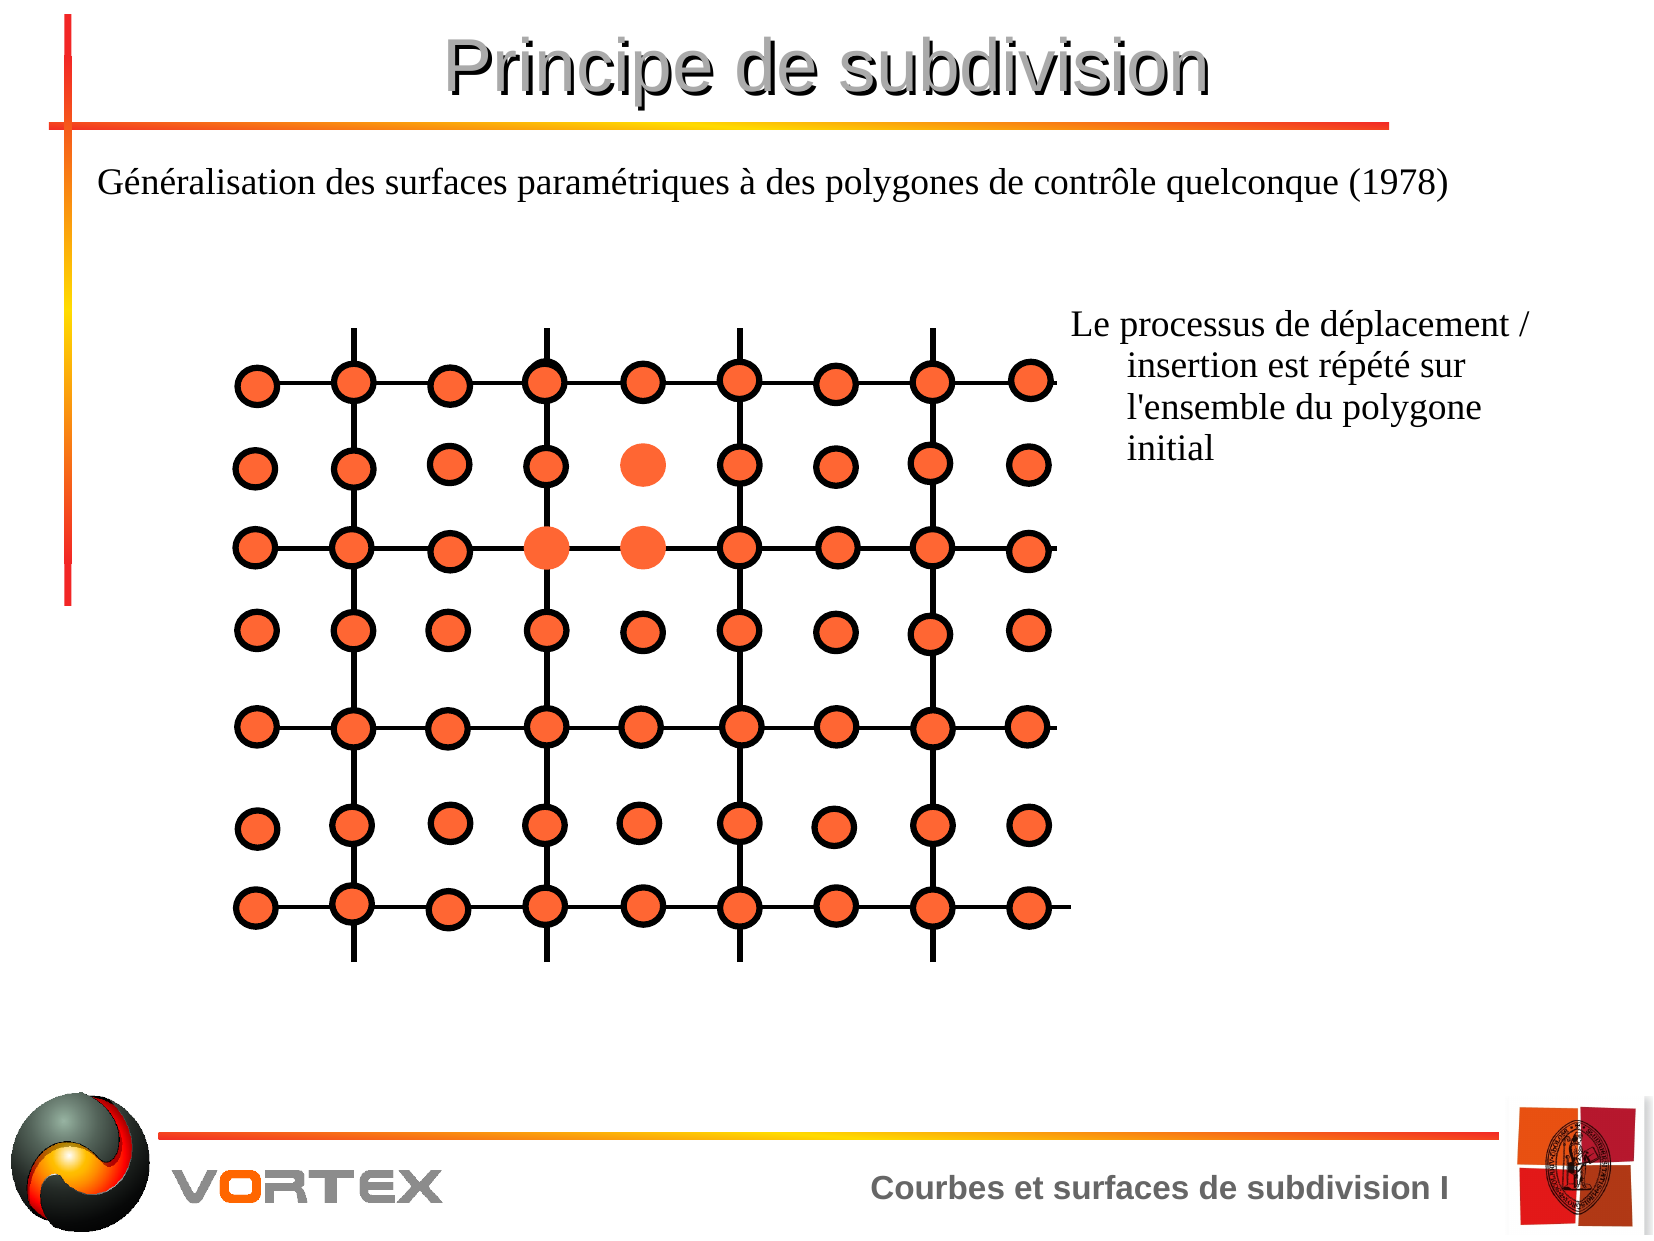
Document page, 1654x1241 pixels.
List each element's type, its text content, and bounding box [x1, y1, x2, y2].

text_box [428, 710, 468, 748]
text_box [623, 529, 663, 567]
text_box [1009, 889, 1049, 927]
picture [1505, 1096, 1653, 1235]
text_box [910, 615, 951, 654]
text_box [430, 804, 471, 843]
text_box [719, 528, 760, 567]
text_box [524, 361, 565, 402]
text_box [331, 529, 372, 567]
text_box [619, 804, 660, 843]
text_box [235, 529, 276, 567]
text_box [818, 529, 858, 567]
text_box [430, 533, 471, 571]
text_box [623, 363, 663, 402]
text_box [333, 450, 374, 488]
text_box [816, 887, 857, 925]
text_box [237, 611, 277, 650]
text_box [526, 708, 567, 746]
text_box [1011, 361, 1051, 400]
text_box [912, 363, 953, 402]
text_box [722, 707, 762, 746]
text_box [621, 708, 661, 746]
text_box [912, 529, 953, 567]
text_box [913, 806, 953, 845]
text_box [912, 889, 953, 927]
text_box [526, 447, 566, 486]
text_box [910, 444, 951, 483]
text_box [720, 804, 760, 843]
text_box [333, 710, 374, 748]
text_box [816, 613, 856, 652]
text_box [429, 445, 470, 484]
text_box [816, 365, 856, 404]
text_box [235, 450, 276, 488]
text_box [816, 448, 856, 486]
list Généralisation des surfaces paramétriques à des polygones de contrôle quelconque (1978) Le processus de déplacement / insertion est répété sur l'ensemble du polygone initial [79, 160, 1569, 1103]
text_box [428, 611, 469, 650]
text_box [526, 611, 567, 650]
text_box [1009, 532, 1049, 571]
text_box [1009, 446, 1049, 484]
text_box [816, 708, 857, 746]
text_box [525, 887, 566, 925]
text_box [719, 611, 760, 650]
text_box [1009, 806, 1049, 845]
text_box [332, 885, 372, 923]
text_box [237, 367, 278, 406]
text_box [526, 529, 567, 567]
text_box [237, 810, 278, 848]
text_box [913, 709, 953, 748]
text_box [333, 363, 374, 402]
text_box [623, 613, 663, 652]
text_box [430, 367, 471, 405]
text_box [1009, 611, 1049, 650]
text_box [1007, 708, 1048, 746]
text_box [333, 612, 374, 650]
text_box [236, 889, 276, 927]
text_box [332, 806, 372, 845]
title Principe de subdivision [0, 1, 1654, 130]
text_box [720, 889, 760, 927]
text_box [623, 887, 664, 925]
text_box [814, 808, 855, 847]
text_box [719, 361, 760, 400]
text_box [720, 446, 760, 484]
text_box [428, 891, 469, 929]
text_box [623, 446, 663, 484]
text_box [525, 806, 565, 845]
text_box [237, 708, 277, 746]
picture [11, 1092, 443, 1232]
